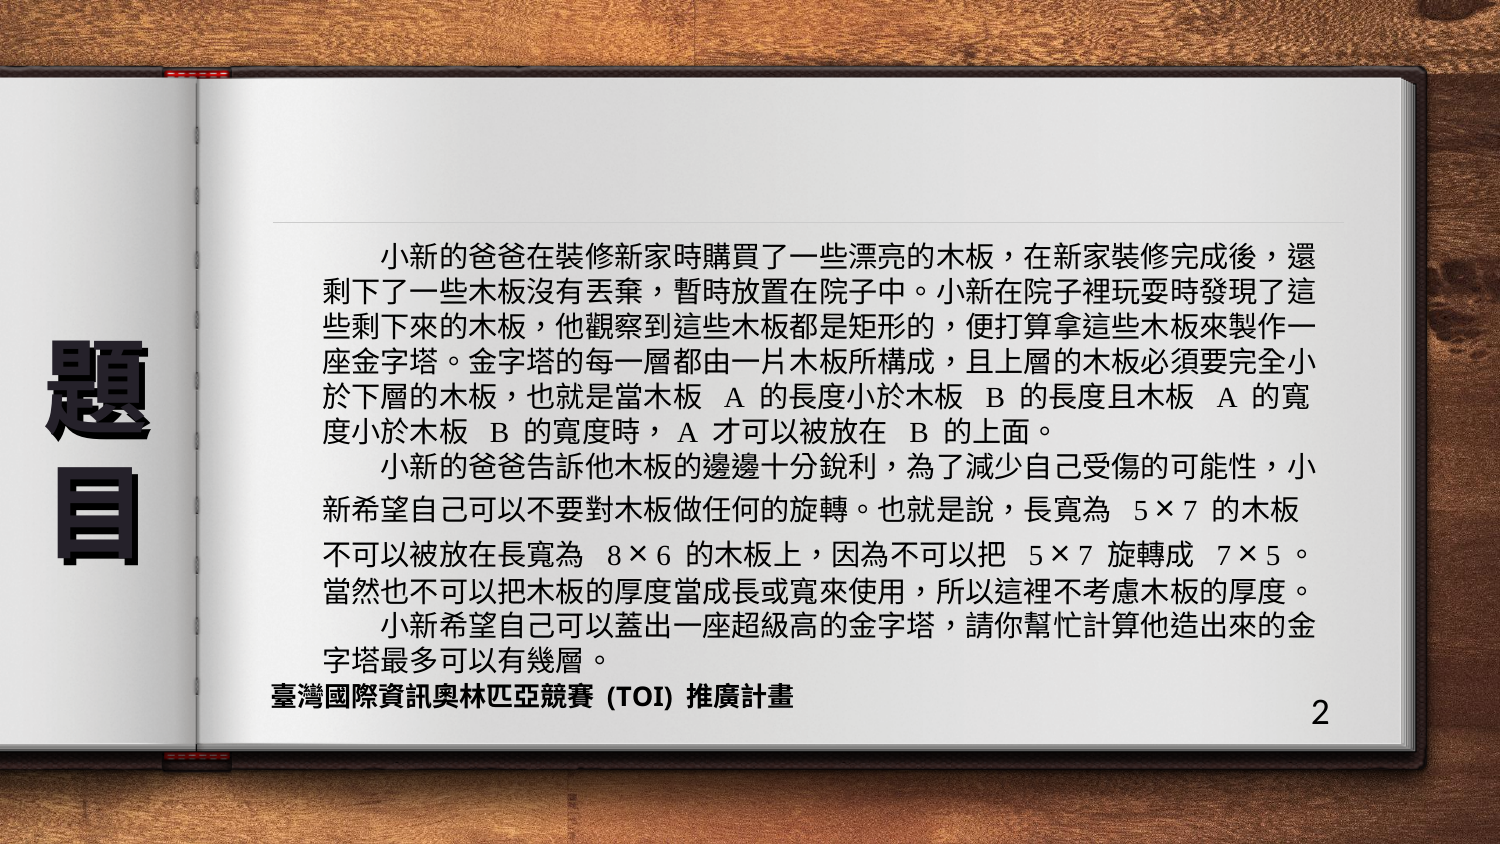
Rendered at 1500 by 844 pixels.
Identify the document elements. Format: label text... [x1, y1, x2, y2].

text_box [1295, 672, 1386, 737]
text_box 小新的爸爸在裝修新家時購買了一些漂亮的木板，在新家裝修完成後，還剩下了一些木板沒有丟棄，暫時放置在院子中。小新在院子裡玩耍時發現了這些剩下來的木板，他觀察到這些木板都是矩形的，便打算拿這些木板來製作一座金字塔。金字塔的每一層都由一片木板所構成，且上層的木板必須要完全小於下層的木板，也就是當木板 A 的長度小於木板 B 的長度且木板 A 的寬度小於木板 B 的寬度時，A 才可以被放在 B 的上面。 小新的爸爸告訴他木板的邊邊十分銳利，為了減少自己受傷的可能性，小新希望自己可以不要對木板做任何的旋轉。也就是說，長寬為 5 × 7 的木板不可以被放在長寬為 8 × 6 的木板上，因為不可以把 5 × 7 旋轉成 7 × 5。當然也不可以把木板的厚度當成長或寬來使用，所以這裡不考慮木板的厚度。 小新希望自己可以蓋出一座超級高的金字塔，請你幫忙計算他造出來的金字塔最多可以有幾層。 [307, 231, 1341, 685]
title 題 目 [28, 306, 210, 552]
